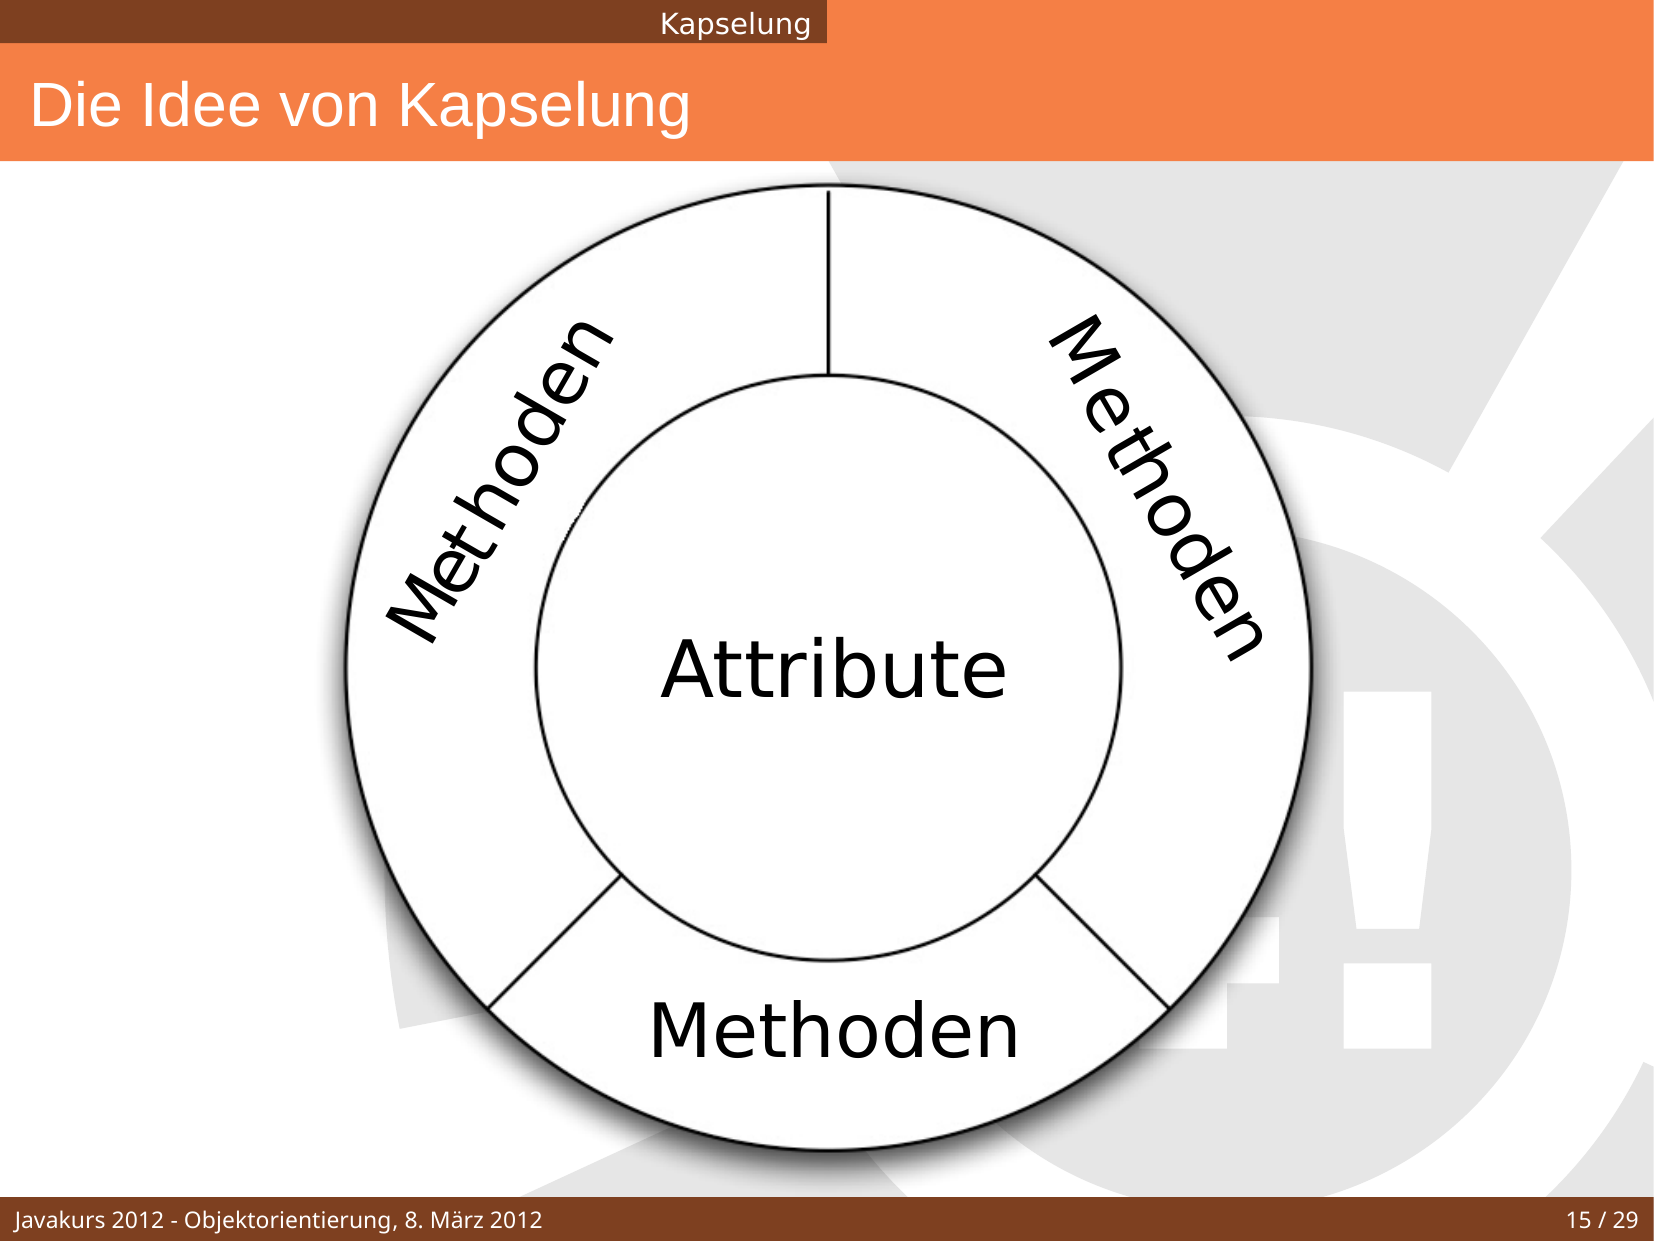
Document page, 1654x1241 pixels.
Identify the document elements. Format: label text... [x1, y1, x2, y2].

text_box d [486, 381, 586, 465]
text_box n [532, 298, 633, 384]
text_box e [509, 340, 609, 424]
text_box d [1147, 510, 1248, 595]
picture [304, 158, 1350, 1204]
text_box t [424, 509, 516, 579]
title Die Idee von Kapselung [29, 67, 1595, 143]
text_box t [1086, 412, 1173, 482]
text_box M [1030, 300, 1139, 401]
text_box e [401, 527, 497, 612]
text_box M [369, 559, 474, 660]
text_box Methoden [647, 988, 1023, 1076]
text_box e [1062, 364, 1162, 449]
text_box n [1194, 591, 1295, 677]
text_box Kapselung [29, 0, 827, 50]
text_box o [1124, 471, 1223, 556]
text_box e [1171, 552, 1270, 635]
text_box h [1100, 429, 1201, 515]
text_box o [462, 421, 562, 505]
text_box h [439, 462, 539, 546]
text_box Attribute [660, 623, 1012, 717]
